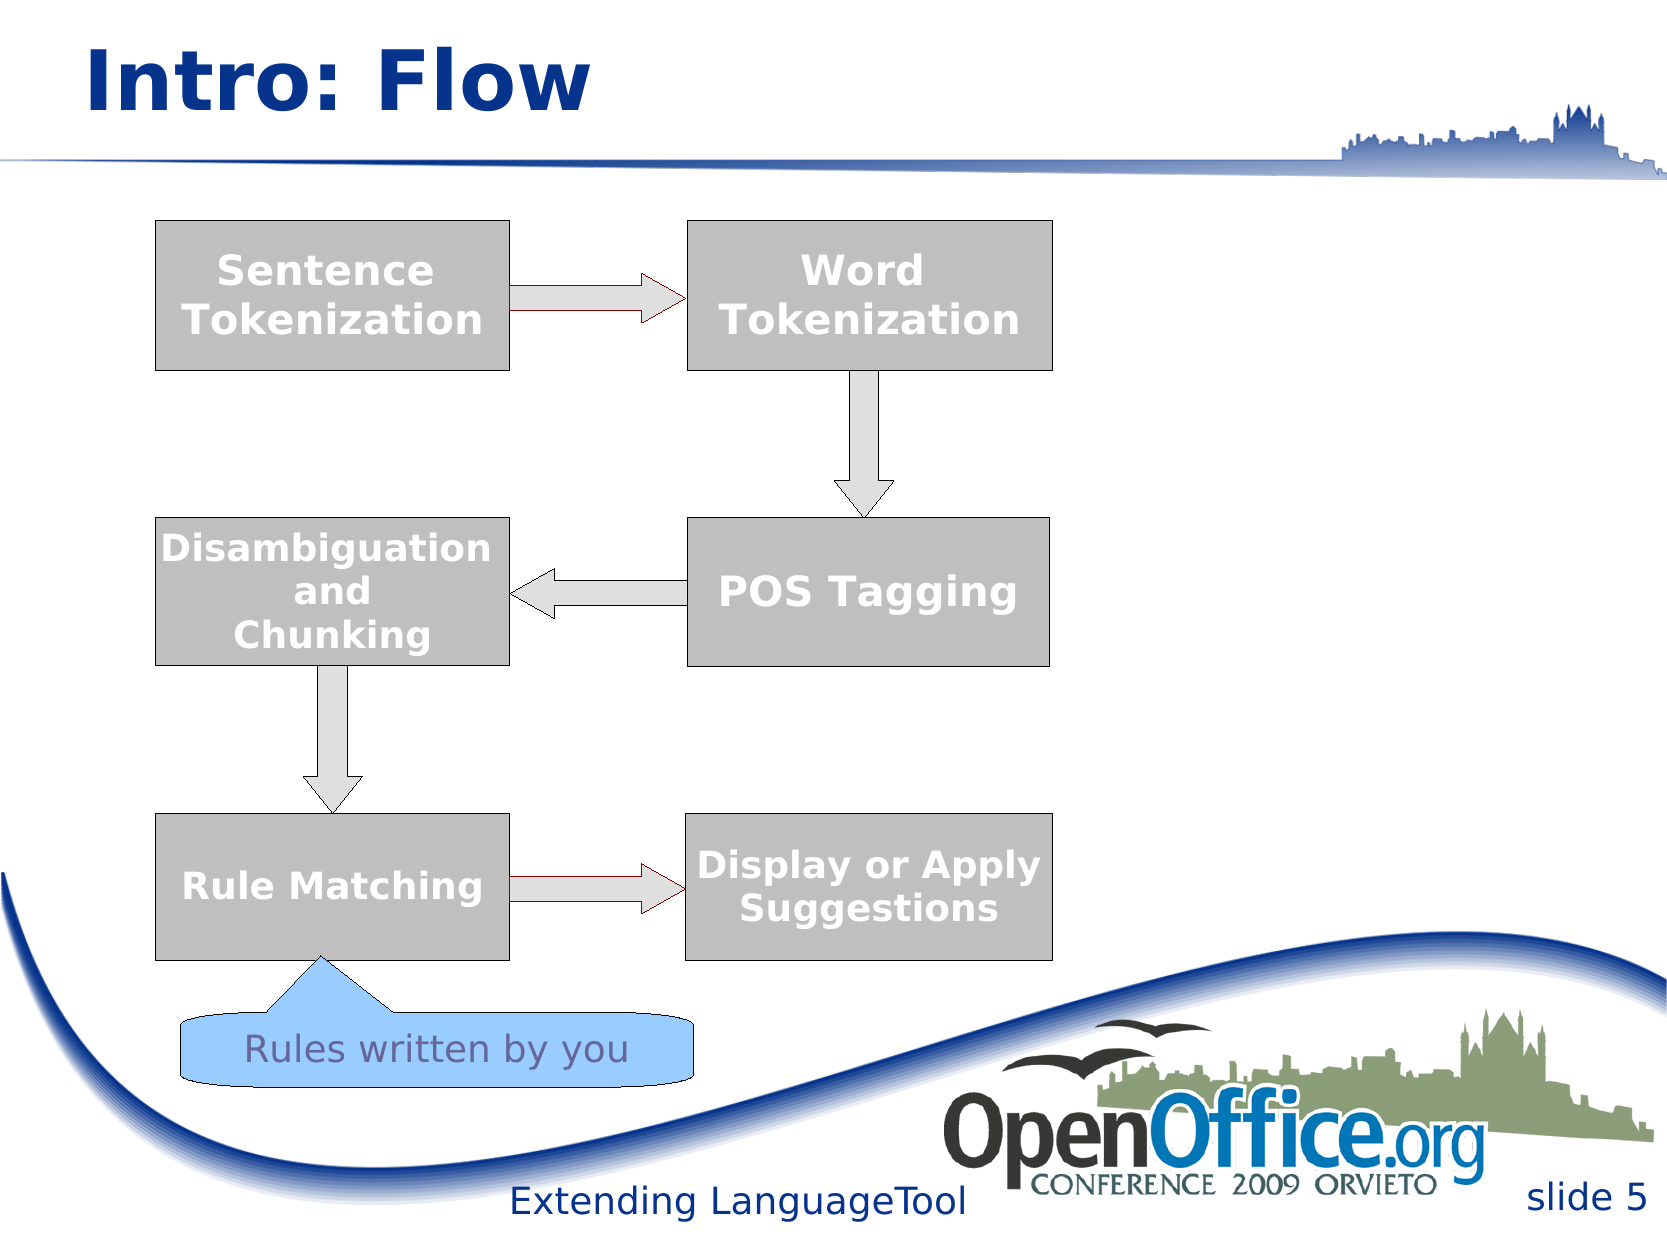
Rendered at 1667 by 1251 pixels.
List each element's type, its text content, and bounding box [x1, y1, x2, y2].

text_box Display or Apply Suggestions [685, 813, 1053, 961]
picture [659, 872, 685, 887]
text_box Rule Matching [155, 813, 510, 961]
text_box Disambiguation and Chunking [155, 517, 510, 666]
text_box [509, 863, 686, 914]
text_box [303, 665, 363, 814]
text_box Sentence Tokenization [155, 220, 510, 371]
text_box Word Tokenization [687, 220, 1053, 371]
picture [0, 104, 1667, 180]
text_box POS Tagging [687, 517, 1050, 667]
text_box Rules written by you [180, 955, 694, 1088]
text_box [509, 273, 686, 323]
title Intro: Flow [83, 33, 1634, 131]
text_box [834, 370, 894, 518]
text_box [509, 568, 688, 619]
picture [510, 872, 641, 876]
picture [1, 872, 1667, 1205]
